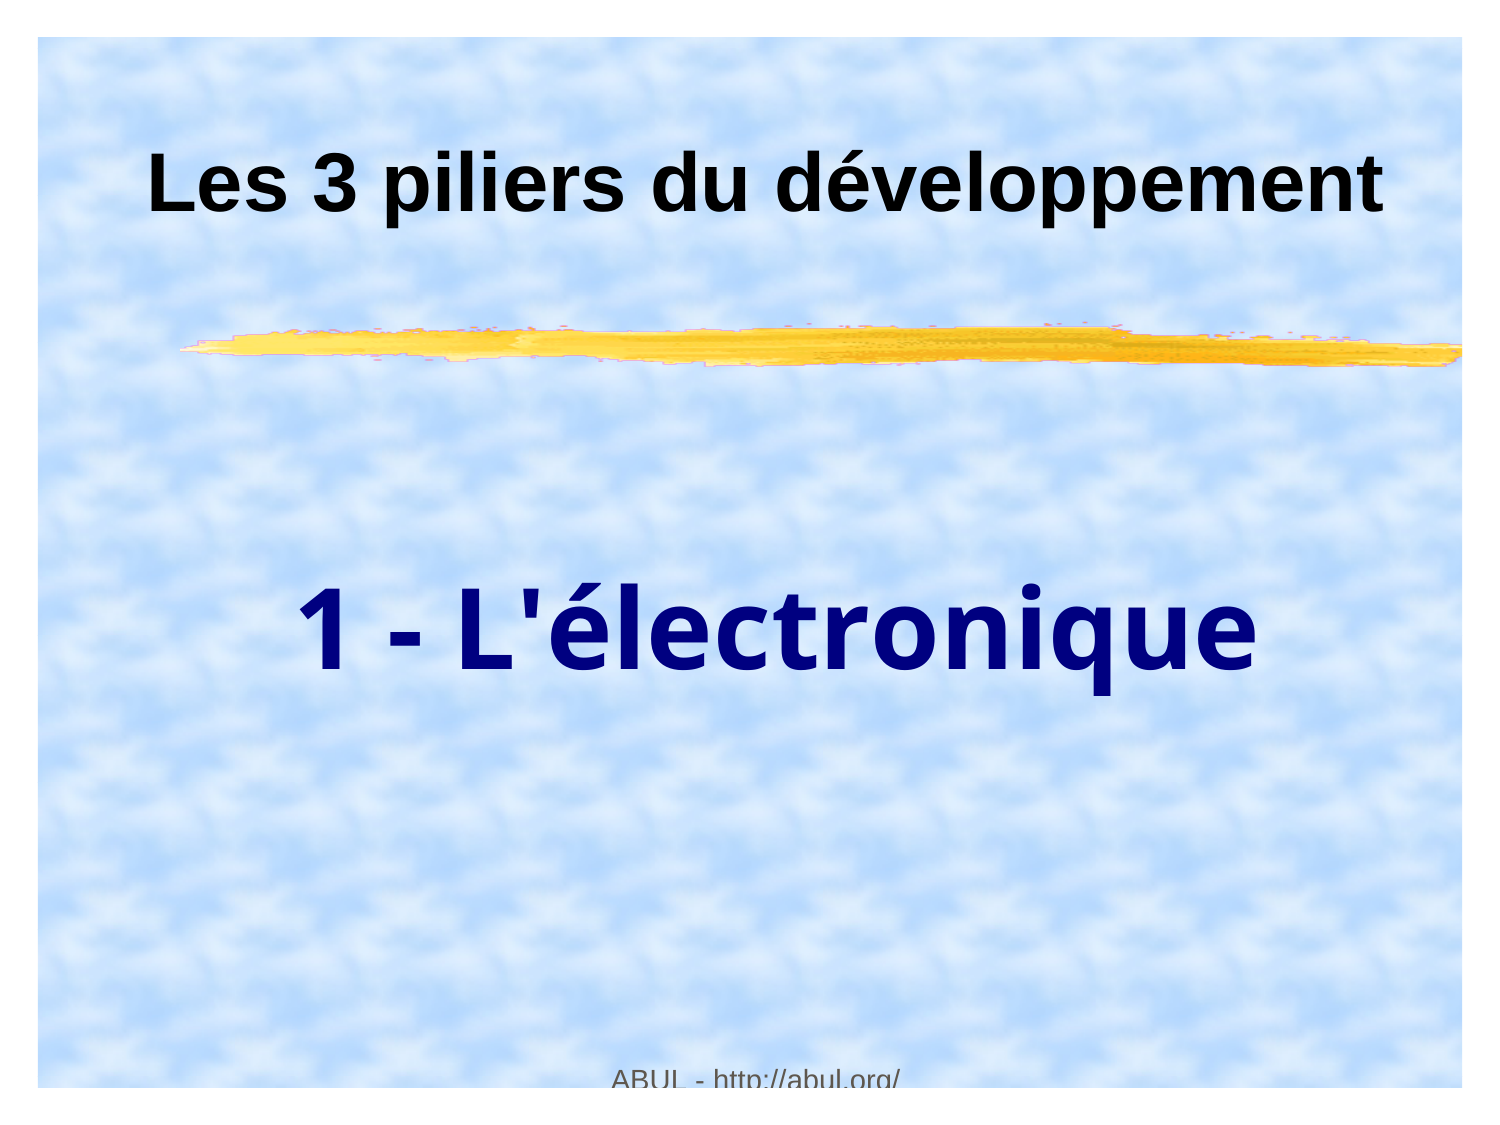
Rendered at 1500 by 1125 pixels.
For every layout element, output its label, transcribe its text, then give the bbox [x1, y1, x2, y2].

picture [879, 1076, 887, 1088]
picture [734, 1076, 739, 1088]
picture [37, 37, 1463, 1088]
picture [614, 1084, 626, 1088]
picture [807, 1076, 814, 1088]
title Les 3 piliers du développement [145, 66, 1416, 300]
picture [853, 1076, 861, 1088]
subtitle 1 - L'électronique [89, 491, 1430, 761]
picture [718, 1076, 725, 1088]
picture [750, 1076, 757, 1088]
picture [635, 1072, 644, 1078]
picture [616, 1073, 623, 1082]
picture [790, 1082, 797, 1088]
picture [635, 1081, 645, 1088]
